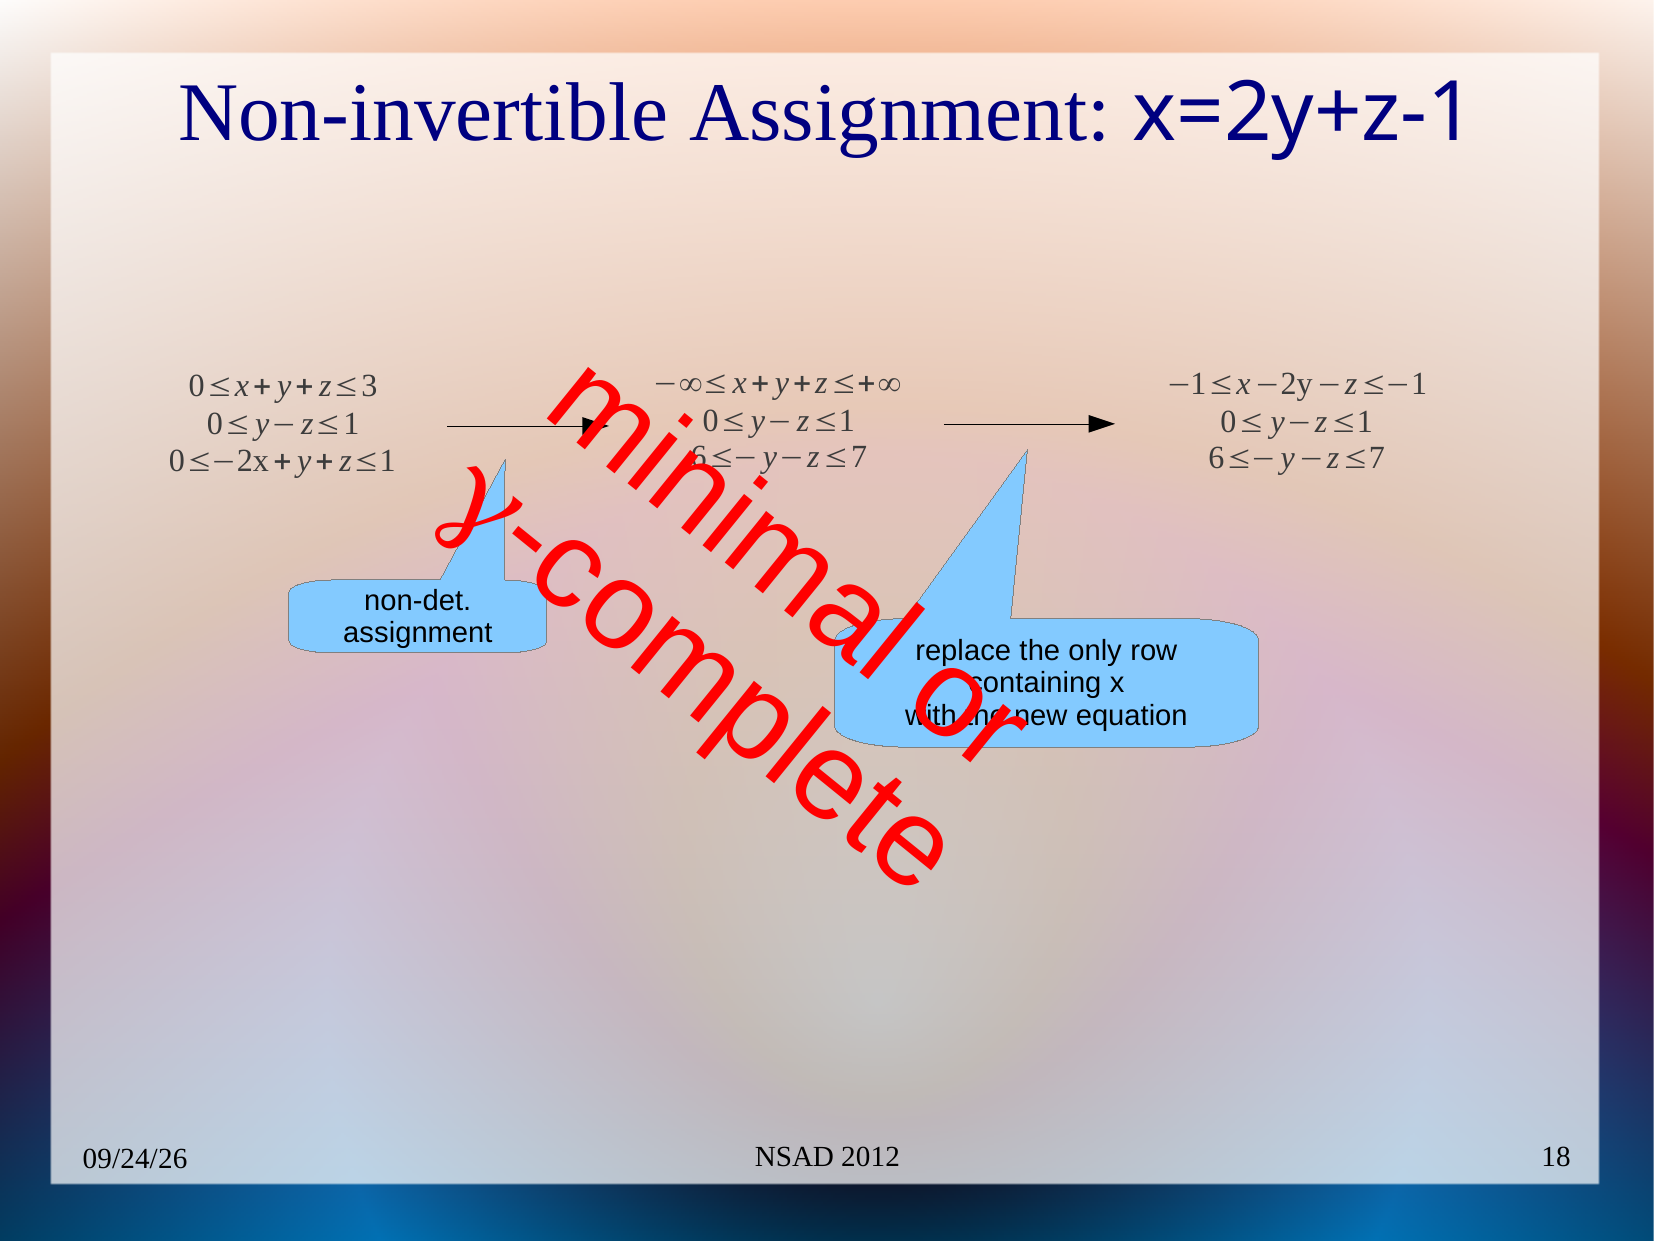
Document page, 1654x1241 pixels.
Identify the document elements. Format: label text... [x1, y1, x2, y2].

chart [1158, 365, 1435, 477]
chart [672, 364, 911, 476]
text_box non-det. assignment [288, 579, 521, 653]
title Non-invertible Assignment: x=2y+z-1 [82, 53, 1571, 163]
text_box minimal or g-complete [375, 287, 1105, 963]
picture [0, 0, 1654, 1241]
chart [160, 367, 404, 479]
text_box replace the only row containing x with the new equation [935, 449, 1259, 748]
